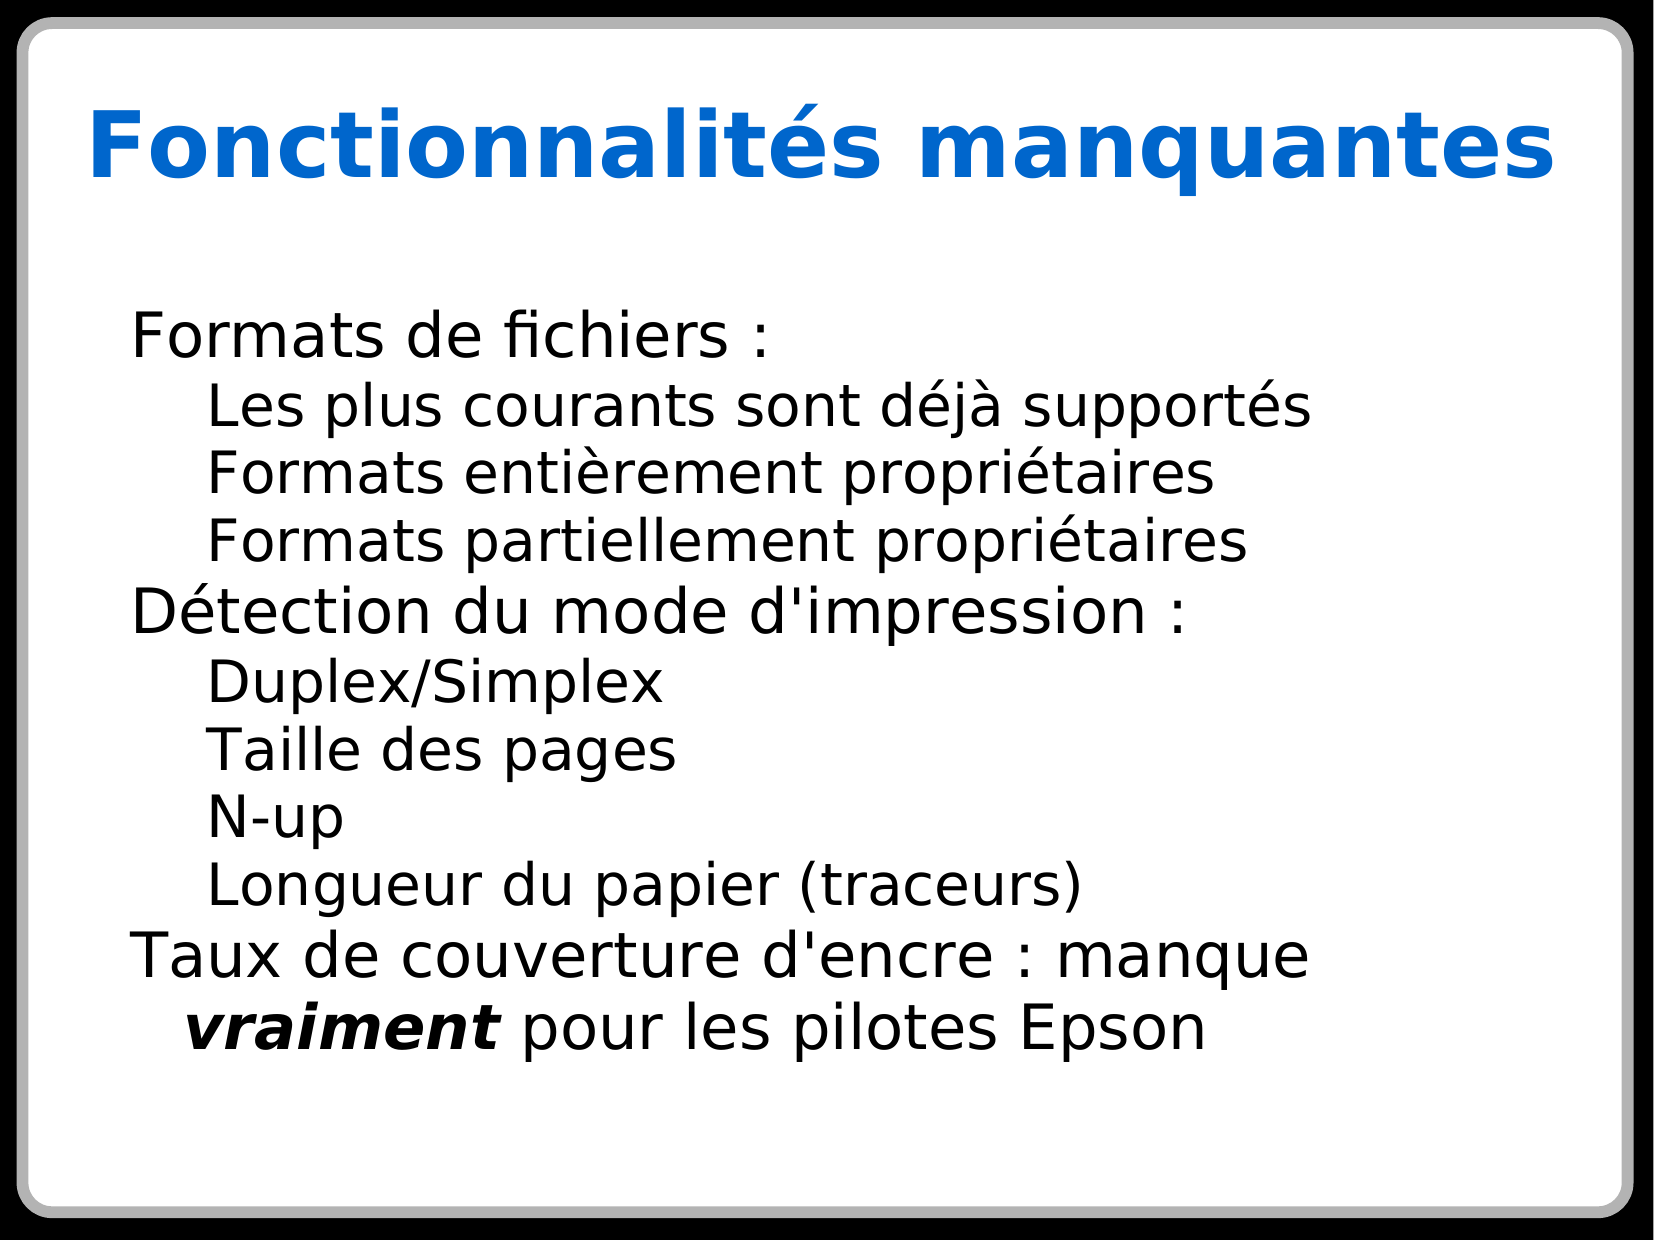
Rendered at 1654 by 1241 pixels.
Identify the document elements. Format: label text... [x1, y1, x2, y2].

title Fonctionnalités manquantes [67, 91, 1577, 199]
list Formats de fichiers : Les plus courants sont déjà supportés Formats entièrement propriétaires Formats partiellement propriétaires Détection du mode d'impression : Duplex/Simplex Taille des pages N-up Longueur du papier (traceurs) Taux de couverture d'encre : manque vraiment pour les pilotes Epson [112, 299, 1534, 1099]
